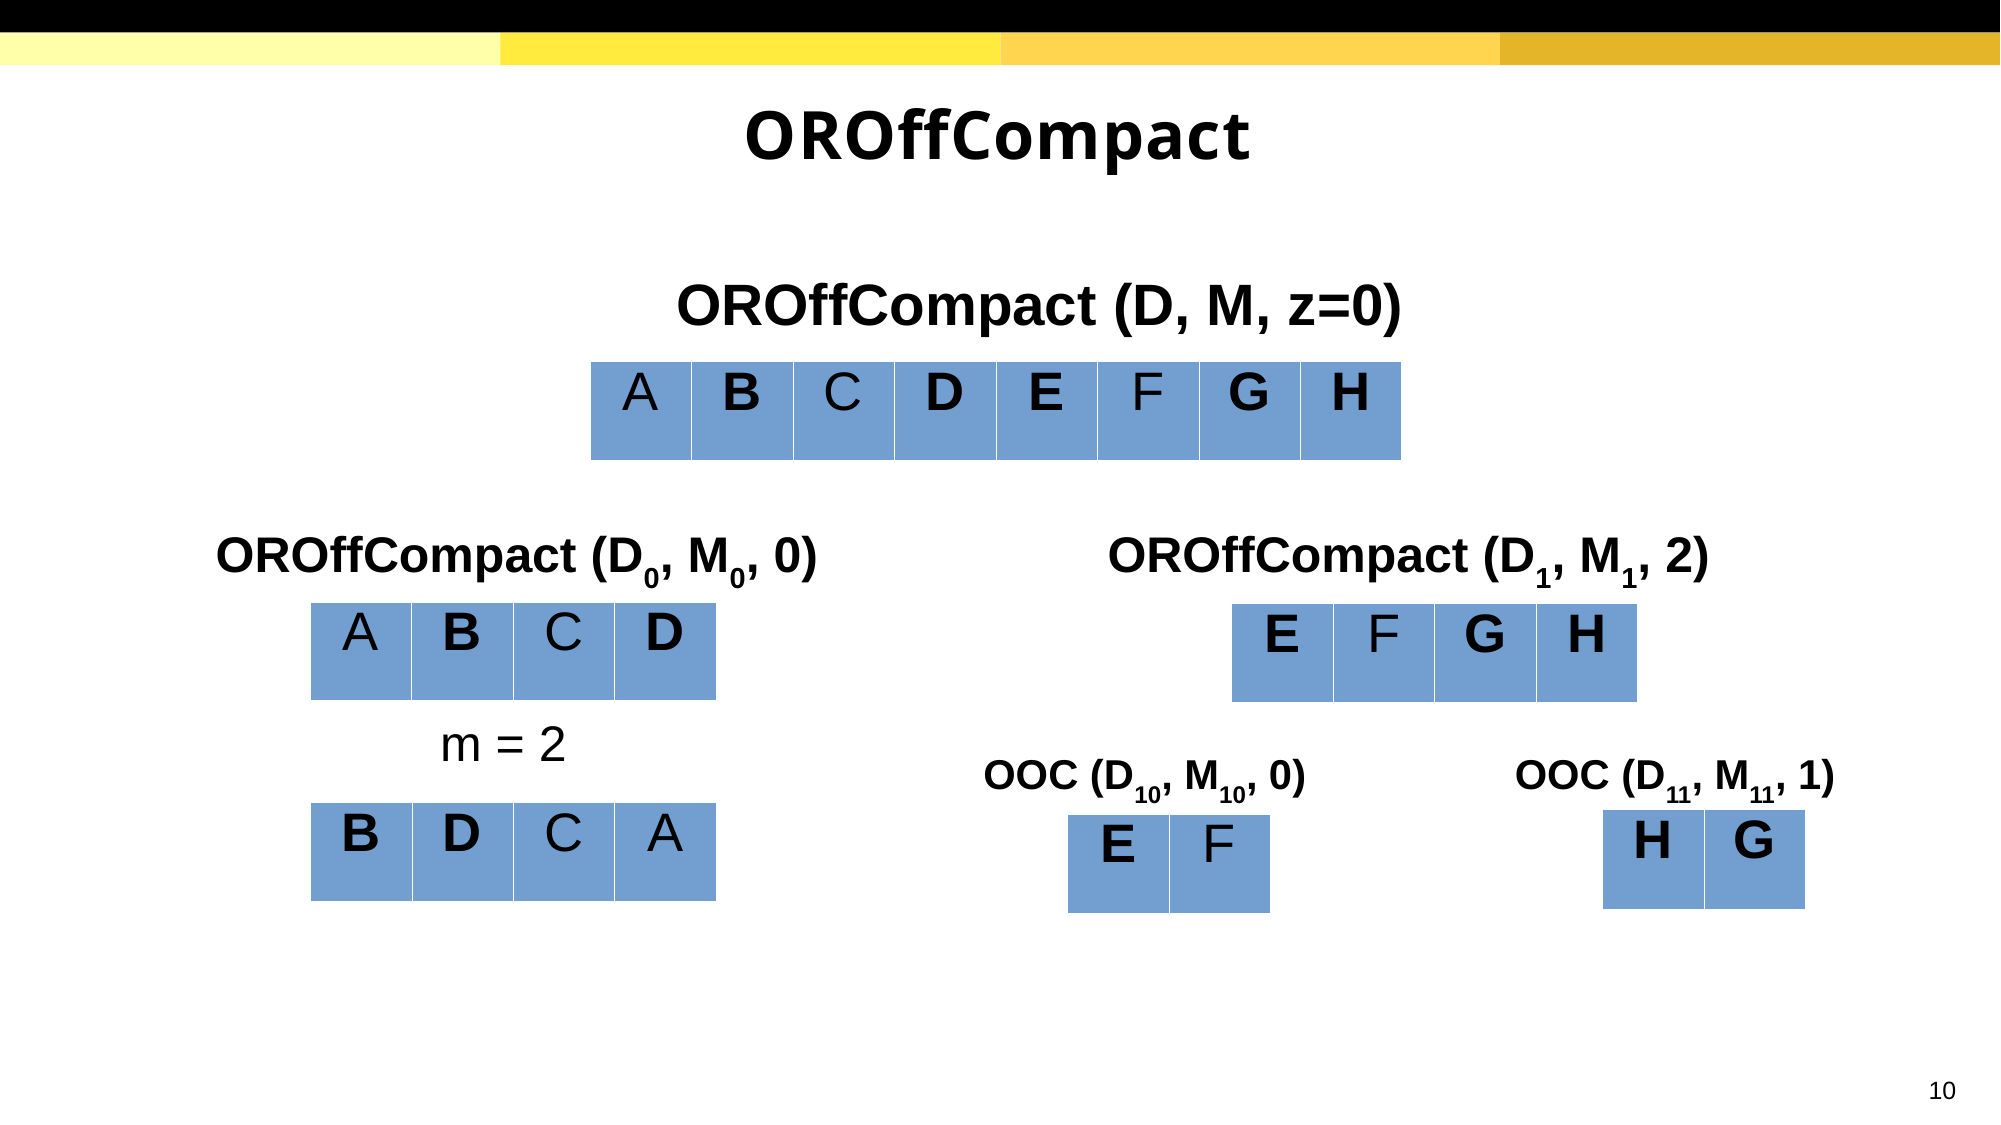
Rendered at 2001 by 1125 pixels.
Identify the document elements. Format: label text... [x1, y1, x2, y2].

table_header A [591, 362, 691, 460]
text_box 10 [1913, 1069, 1972, 1113]
text_box OROffCompact (D, M, z=0) [661, 265, 1419, 346]
table_header H [1537, 604, 1637, 702]
title OROffCompact [48, 65, 1947, 213]
table_header F [1170, 816, 1270, 913]
table_header A [311, 603, 411, 700]
text_box OROffCompact (D1, M1, 2) [1092, 519, 1726, 603]
table_header E [997, 362, 1097, 460]
table_header H [1301, 362, 1401, 460]
text_box OOC (D10, M10, 0) [968, 744, 1322, 816]
table_header D [895, 362, 996, 460]
table_header B [412, 603, 513, 700]
table_header D [413, 803, 513, 901]
table_header H [1603, 816, 1704, 909]
table_header G [1200, 362, 1300, 460]
table_header C [514, 603, 614, 700]
table_header C [514, 803, 614, 901]
text_box m = 2 [425, 708, 582, 780]
table_header C [794, 362, 894, 460]
table_header B [692, 362, 793, 460]
table_header F [1334, 604, 1434, 702]
text_box OROffCompact (D0, M0, 0) [200, 519, 834, 603]
table_header G [1435, 604, 1536, 702]
table_header F [1098, 362, 1199, 460]
table_header G [1705, 816, 1805, 909]
table_header E [1232, 604, 1333, 702]
text_box OOC (D11, M11, 1) [1500, 744, 1852, 816]
table_header A [615, 803, 716, 901]
table_header E [1068, 816, 1169, 913]
table_header D [615, 603, 716, 700]
table_header B [311, 803, 412, 901]
